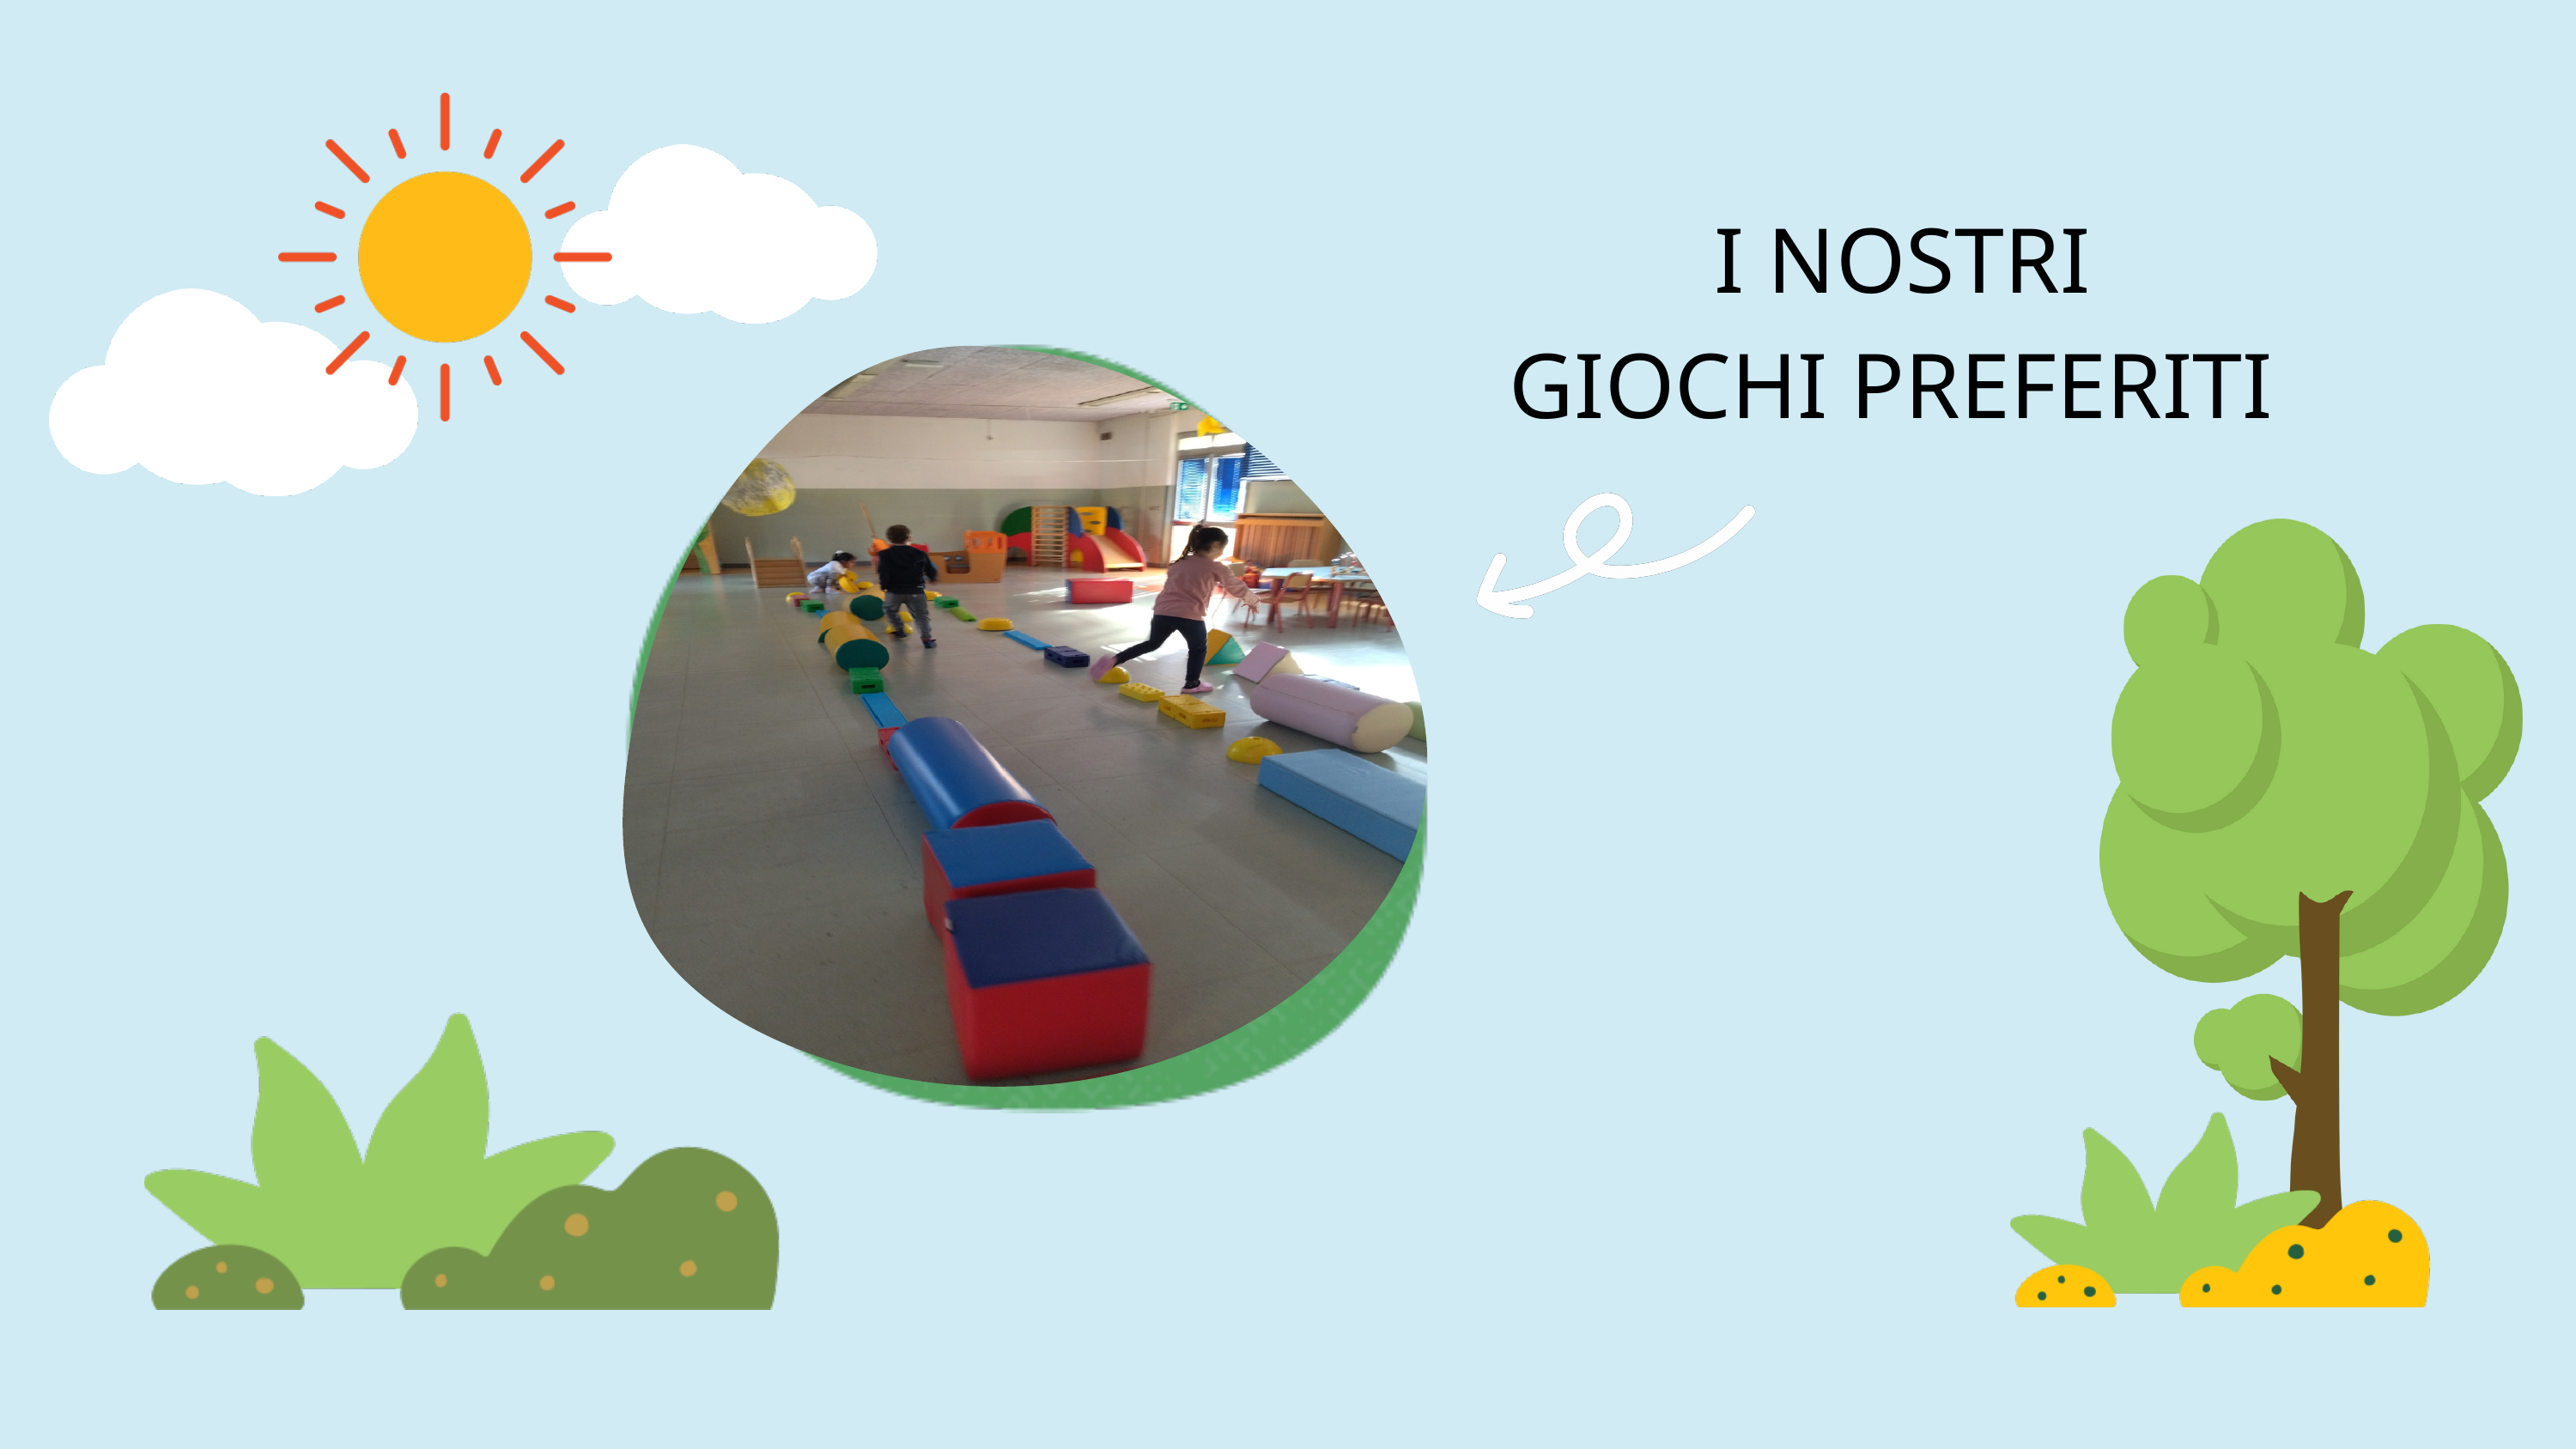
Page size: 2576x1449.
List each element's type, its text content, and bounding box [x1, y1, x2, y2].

text_box [623, 345, 1428, 1087]
picture [49, 93, 1444, 1310]
picture [1474, 470, 1757, 648]
text_box I NOSTRI GIOCHI PREFERITI [1418, 185, 2388, 437]
picture [2010, 518, 2523, 1307]
